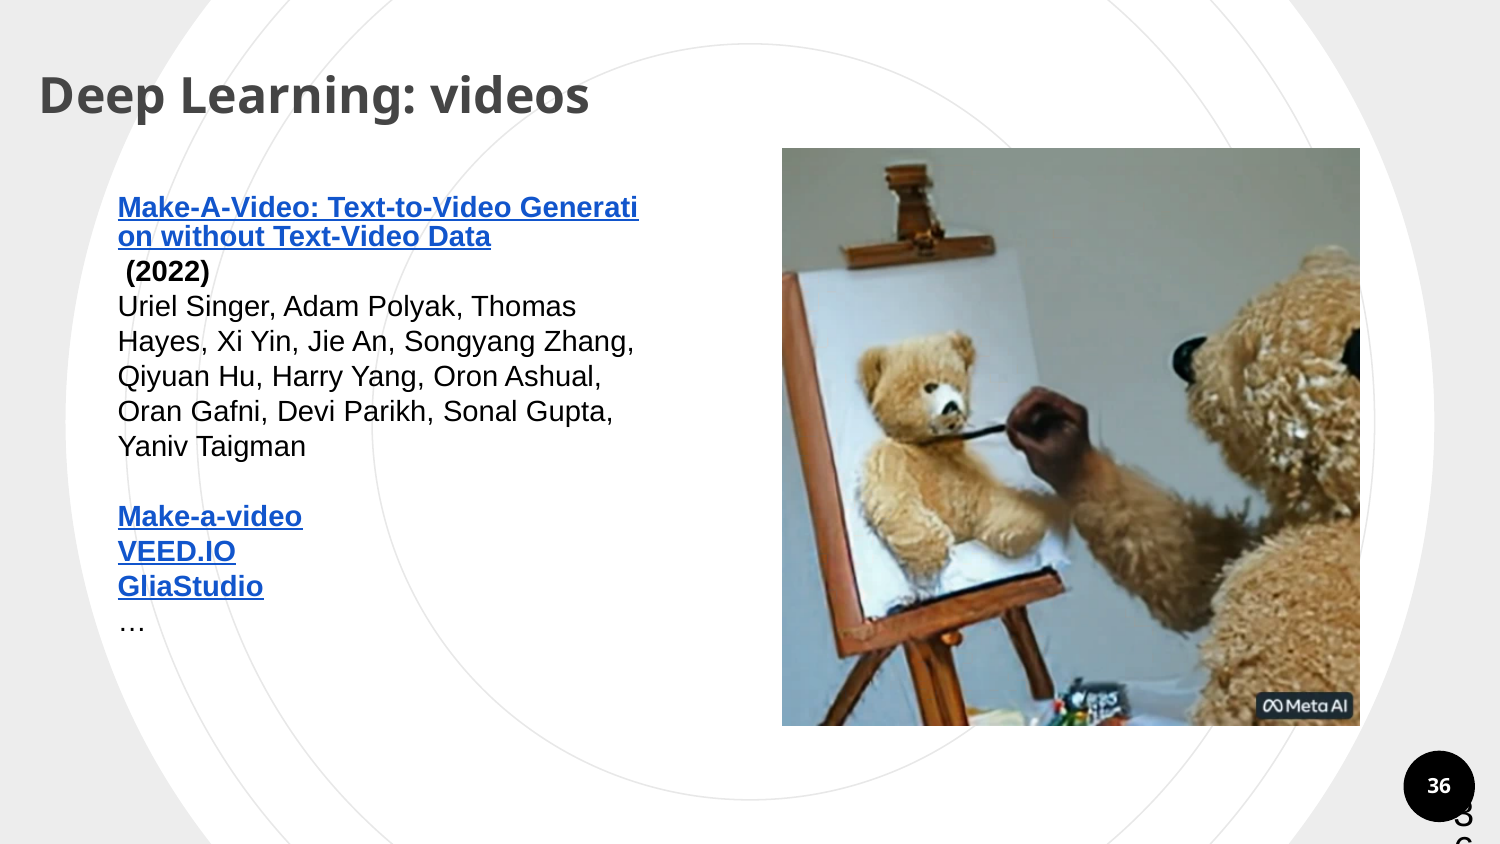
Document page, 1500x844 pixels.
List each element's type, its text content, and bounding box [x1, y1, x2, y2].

text_box Make-A-Video: Text-to-Video Generation without Text-Video Data (2022) Uriel Singer, Adam Polyak, Thomas Hayes, Xi Yin, Jie An, Songyang Zhang, Qiyuan Hu, Harry Yang, Oron Ashual, Oran Gafni, Devi Parikh, Sonal Gupta, Yaniv Taigman Make-a-video VEED.IO GliaStudio … [102, 173, 667, 693]
picture [782, 148, 1360, 726]
text_box Deep Learning: videos [38, 39, 1461, 149]
slide_number 1 [1403, 750, 1475, 823]
